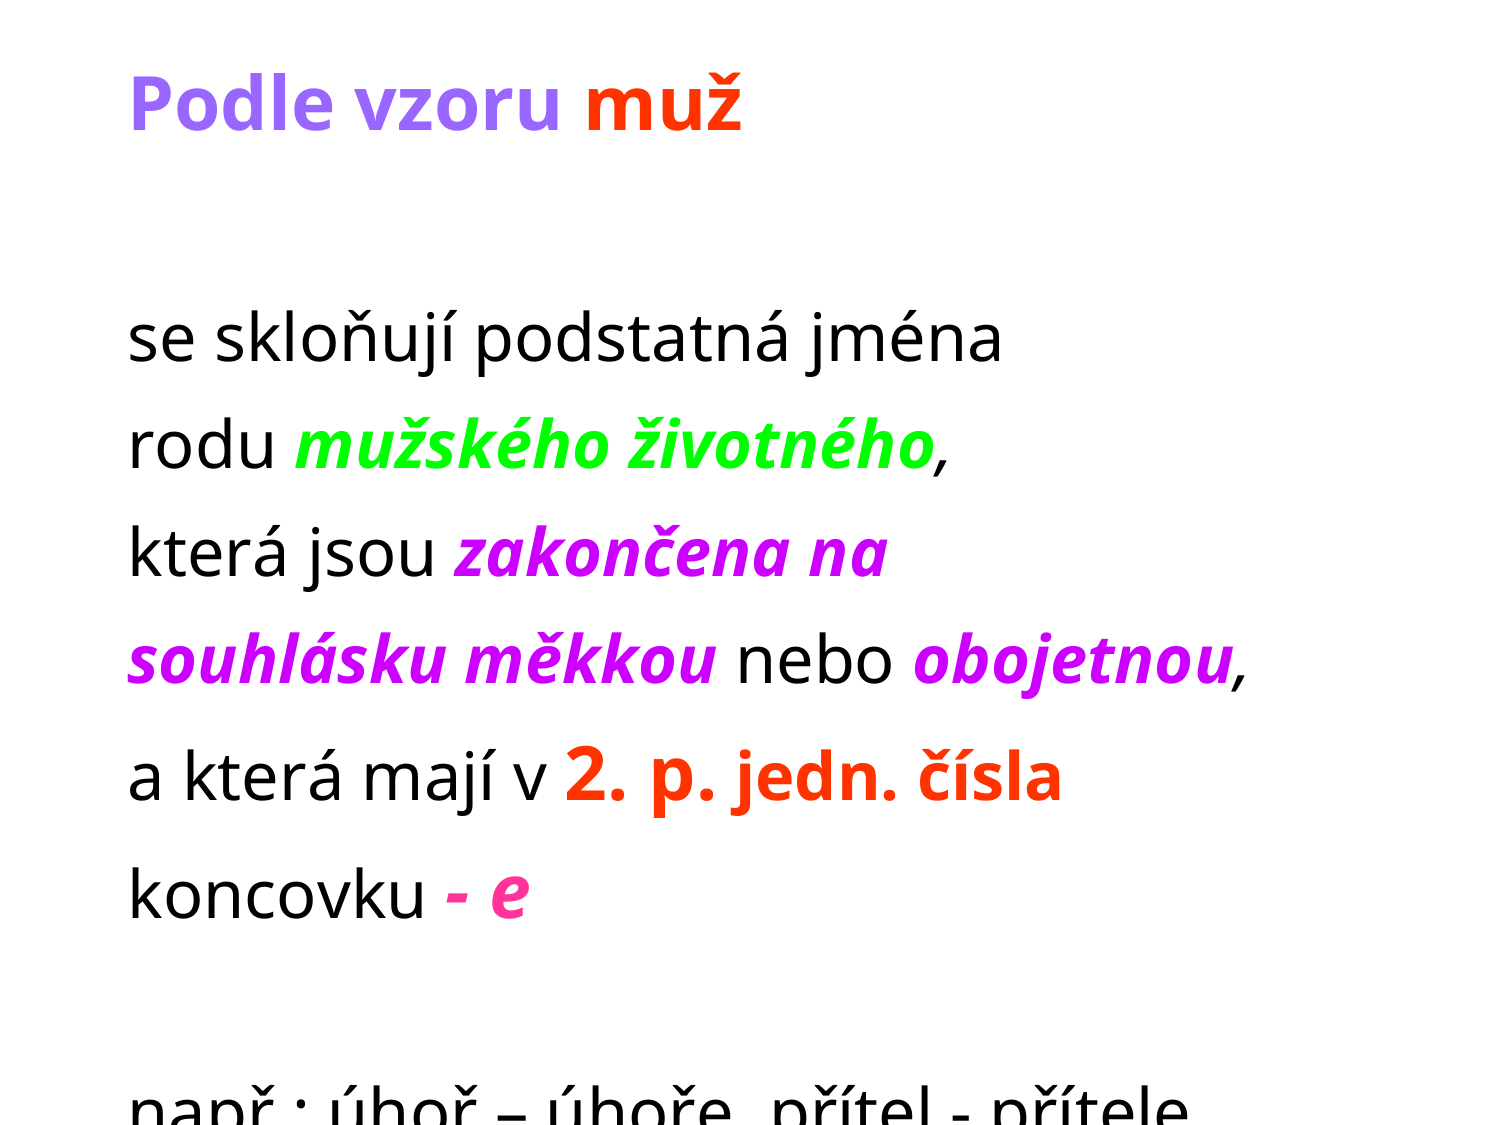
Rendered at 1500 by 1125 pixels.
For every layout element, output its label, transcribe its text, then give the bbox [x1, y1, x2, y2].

list Podle vzoru muž se skloňují podstatná jména rodu mužského životného, která jsou zakončena na souhlásku měkkou nebo obojetnou, a která mají v 2. p. jedn. čísla koncovku - e např.: úhoř – úhoře, přítel - přítele [112, 42, 1388, 1095]
